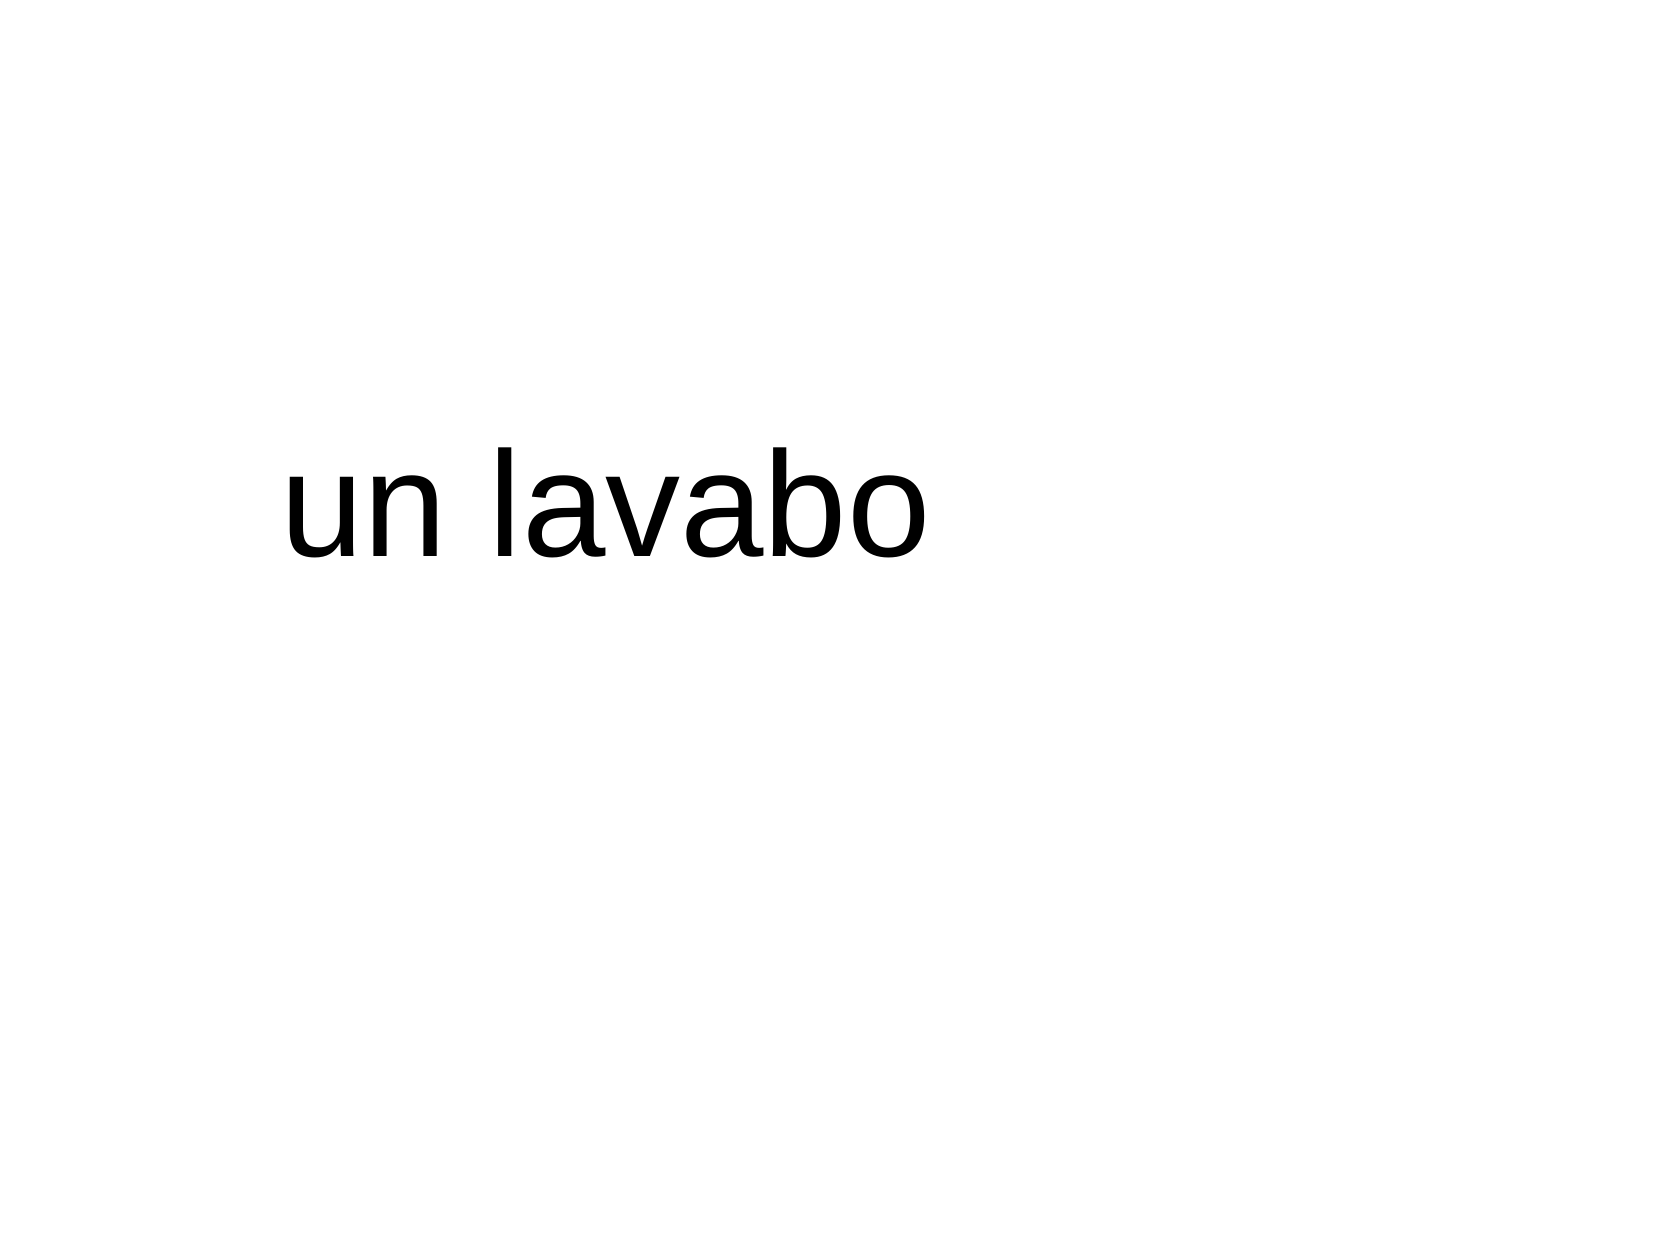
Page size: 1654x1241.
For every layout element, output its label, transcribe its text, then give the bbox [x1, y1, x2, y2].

text_box un lavabo [265, 413, 1329, 596]
